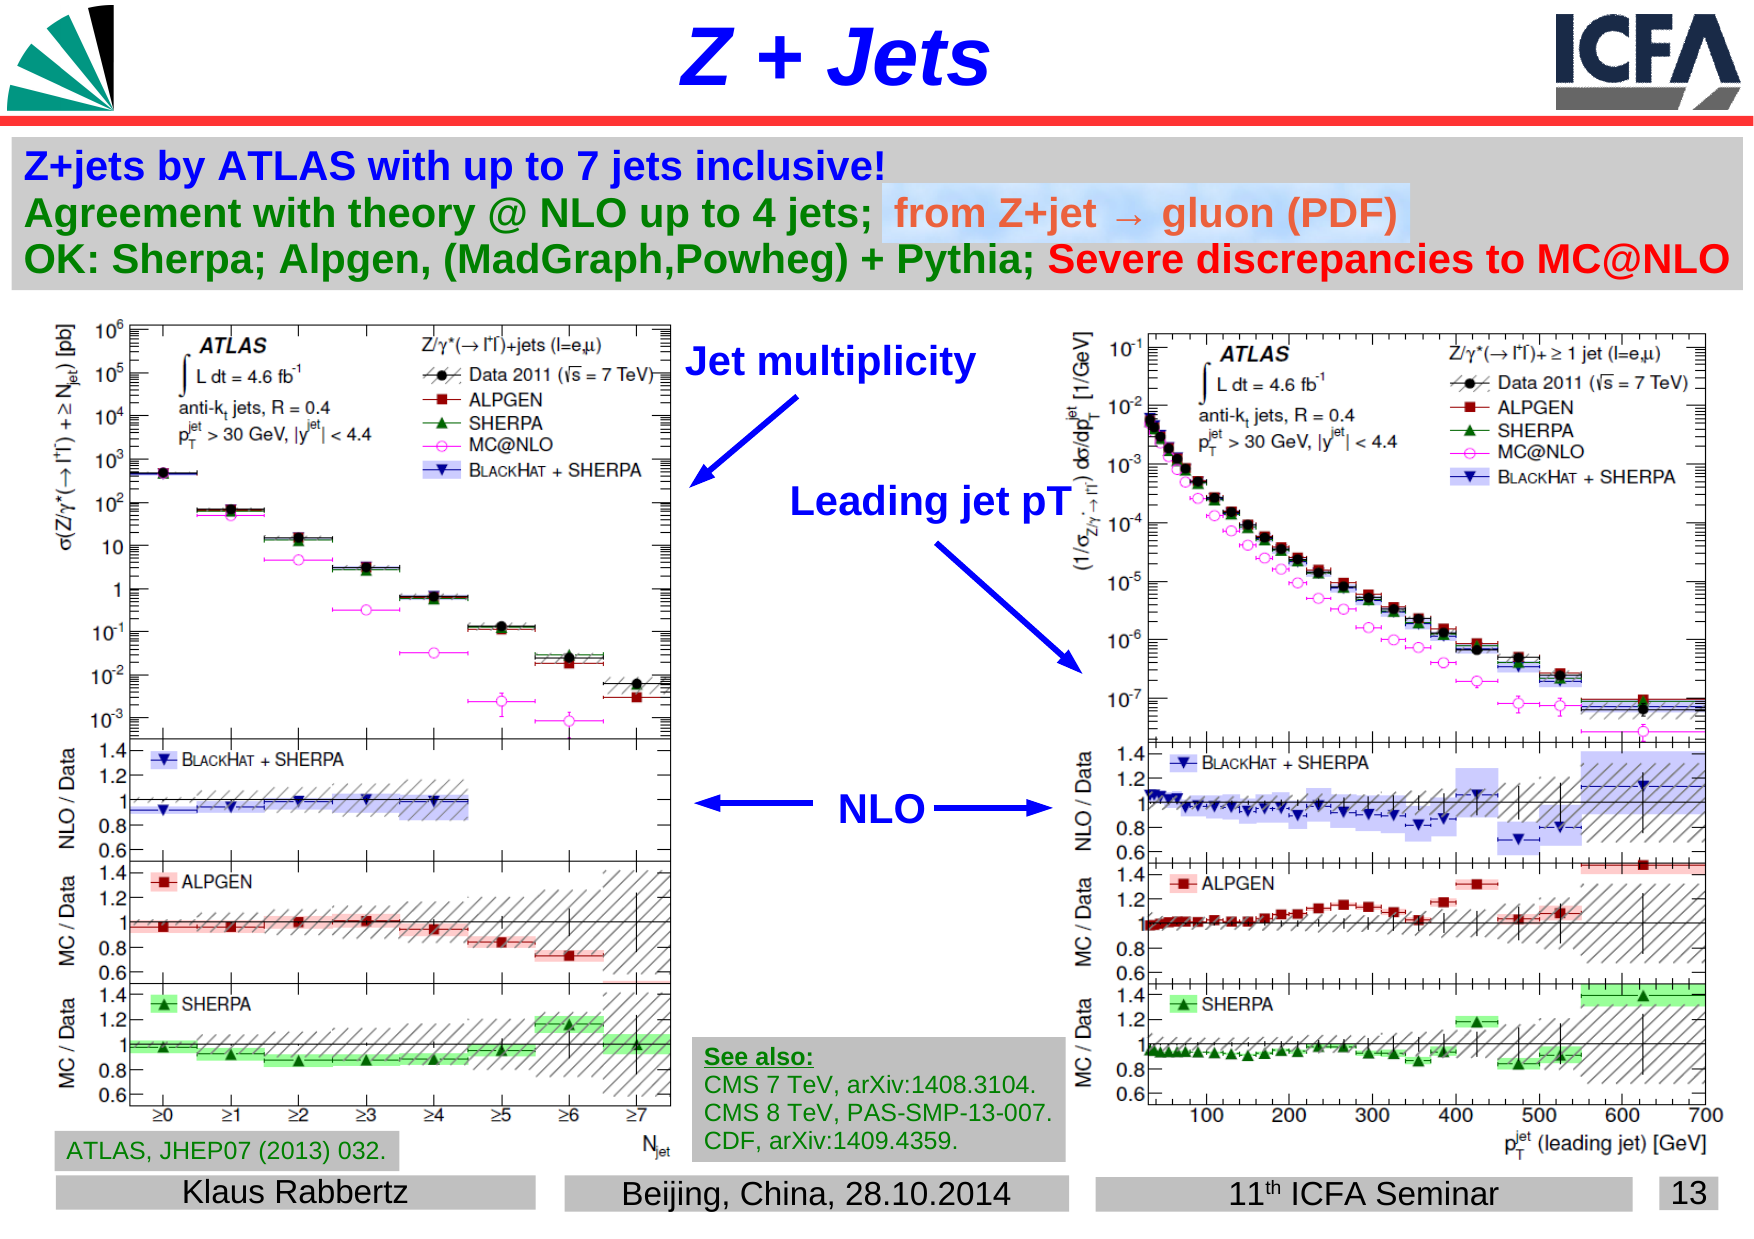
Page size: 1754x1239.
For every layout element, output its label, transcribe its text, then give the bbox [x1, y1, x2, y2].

text_box NLO [826, 780, 939, 840]
text_box from Z+jet → gluon (PDF) [882, 183, 1411, 243]
text_box ATLAS, JHEP07 (2013) 032. [54, 1130, 398, 1172]
picture [43, 315, 685, 1166]
picture [7, 5, 114, 112]
picture [1556, 14, 1741, 110]
text_box See also: CMS 7 TeV, arXiv:1408.3104. CMS 8 TeV, PAS-SMP-13-007. CDF, arXiv:1409.4359. [692, 1037, 1058, 1162]
text_box Z+jets by ATLAS with up to 7 jets inclusive! Agreement with theory @ NLO up to 4 jets; OK: Sherpa; Alpgen, (MadGraph,Powheg) + Pythia; Severe discrepancies to MC@NLO [11, 137, 1742, 291]
text_box Jet multiplicity [672, 332, 988, 391]
text_box Leading jet pT [777, 471, 1085, 531]
picture [1061, 328, 1727, 1163]
title Z + Jets [129, 0, 1545, 114]
